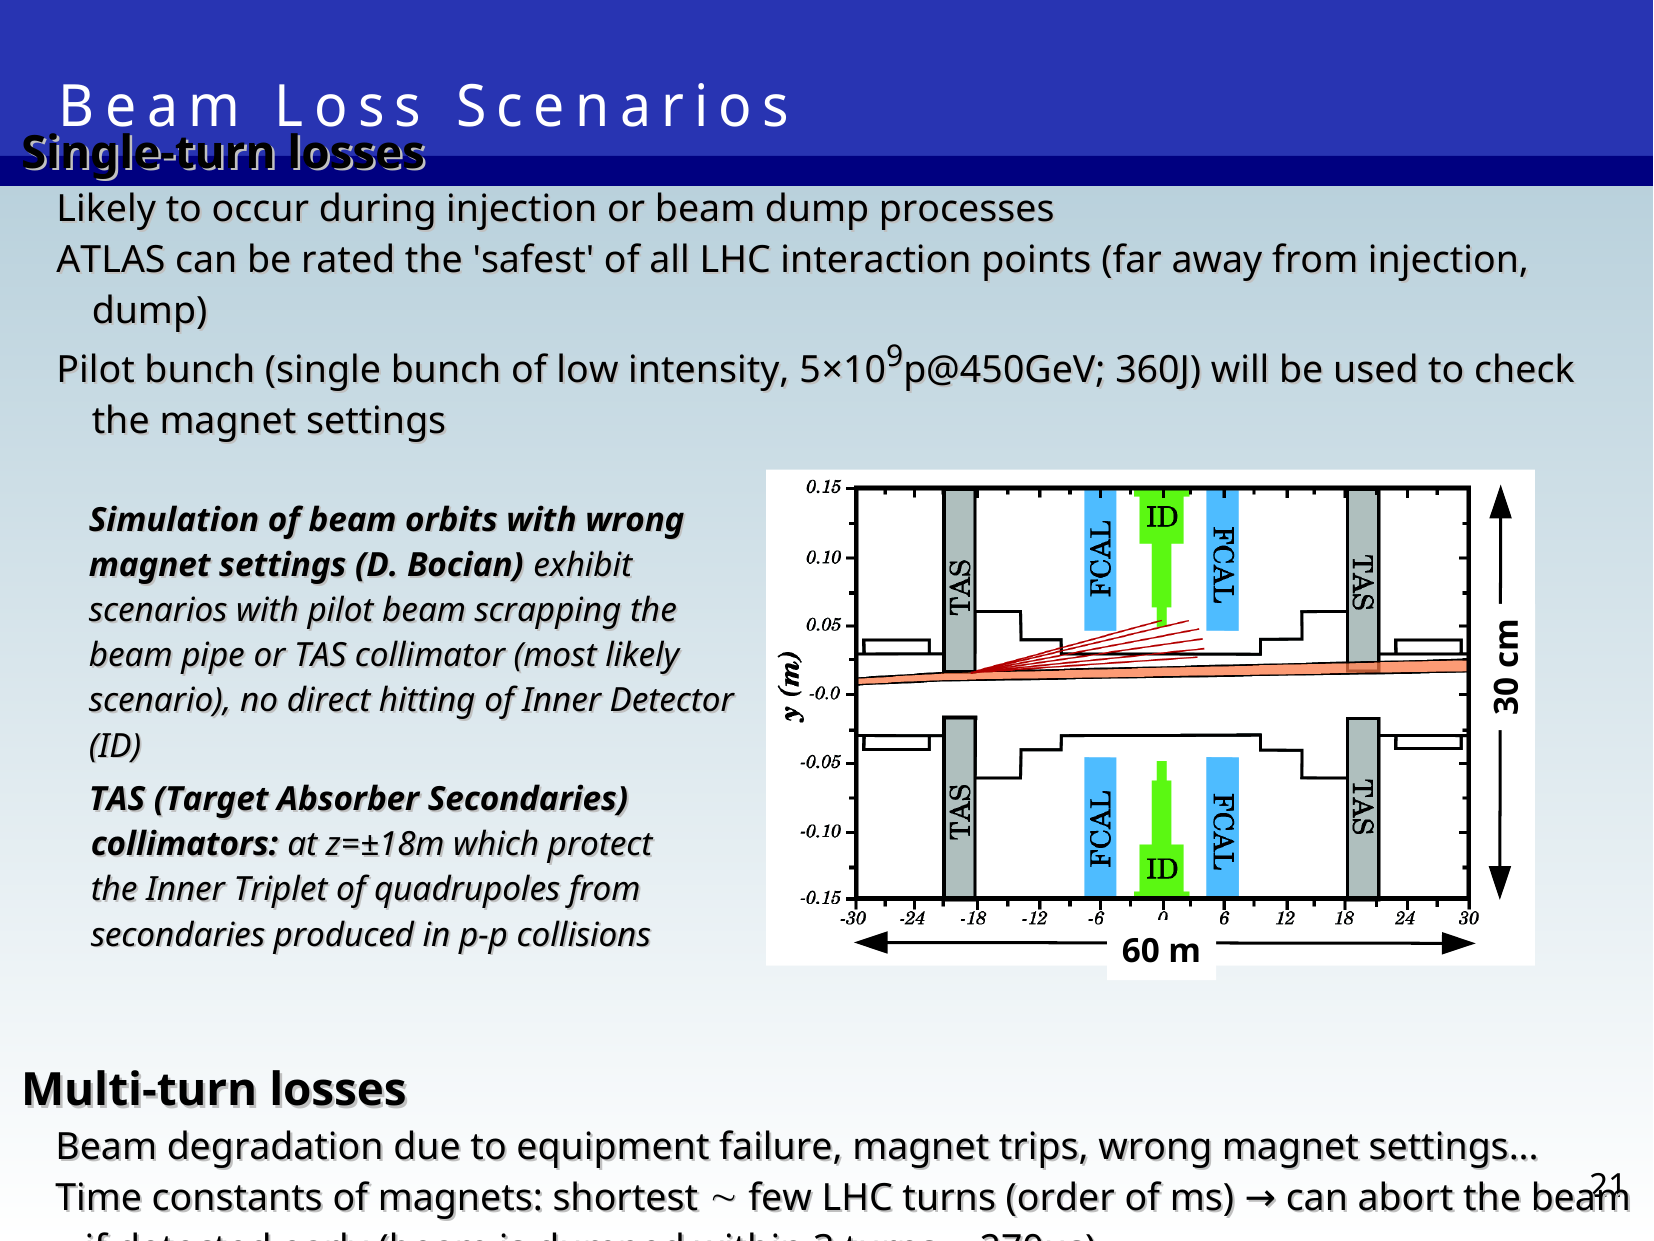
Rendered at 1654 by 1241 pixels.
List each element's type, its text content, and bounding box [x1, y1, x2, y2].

title Beam Loss Scenarios [58, 29, 1613, 178]
text_box 60 m [1107, 920, 1215, 976]
text_box [1489, 519, 1499, 603]
picture [888, 945, 1107, 951]
picture [770, 470, 1489, 951]
text_box TAS (Target Absorber Secondaries) collimators: at z=±18m which protect the Inner Triplet of quadrupoles from secondaries produced in p-p collisions [20, 783, 658, 947]
text_box [1217, 731, 1535, 966]
text_box Simulation of beam orbits with wrong magnet settings (D. Bocian) exhibit scenarios with pilot beam scrapping the beam pipe or TAS collimator (most likely scenario), no direct hitting of Inner Detector (ID) [88, 531, 753, 776]
text_box [766, 469, 1535, 966]
subtitle Single-turn losses Likely to occur during injection or beam dump processes ATLAS can be rated the 'safest' of all LHC interaction points (far away from injection, dump) Pilot bunch (single bunch of low intensity, 5×109p@450GeV; 360J) will be used to check the magnet settings Multi-turn losses Beam degradation due to equipment failure, magnet trips, wrong magnet settings... Time constants of magnets: shortest ~ few LHC turns (order of ms) → can abort the beam if detected early (beam is dumped within 3 turns ~ 270μs) [20, 177, 1636, 1214]
picture [1217, 945, 1441, 951]
text_box [1489, 731, 1498, 866]
text_box 30 cm [1475, 606, 1531, 731]
